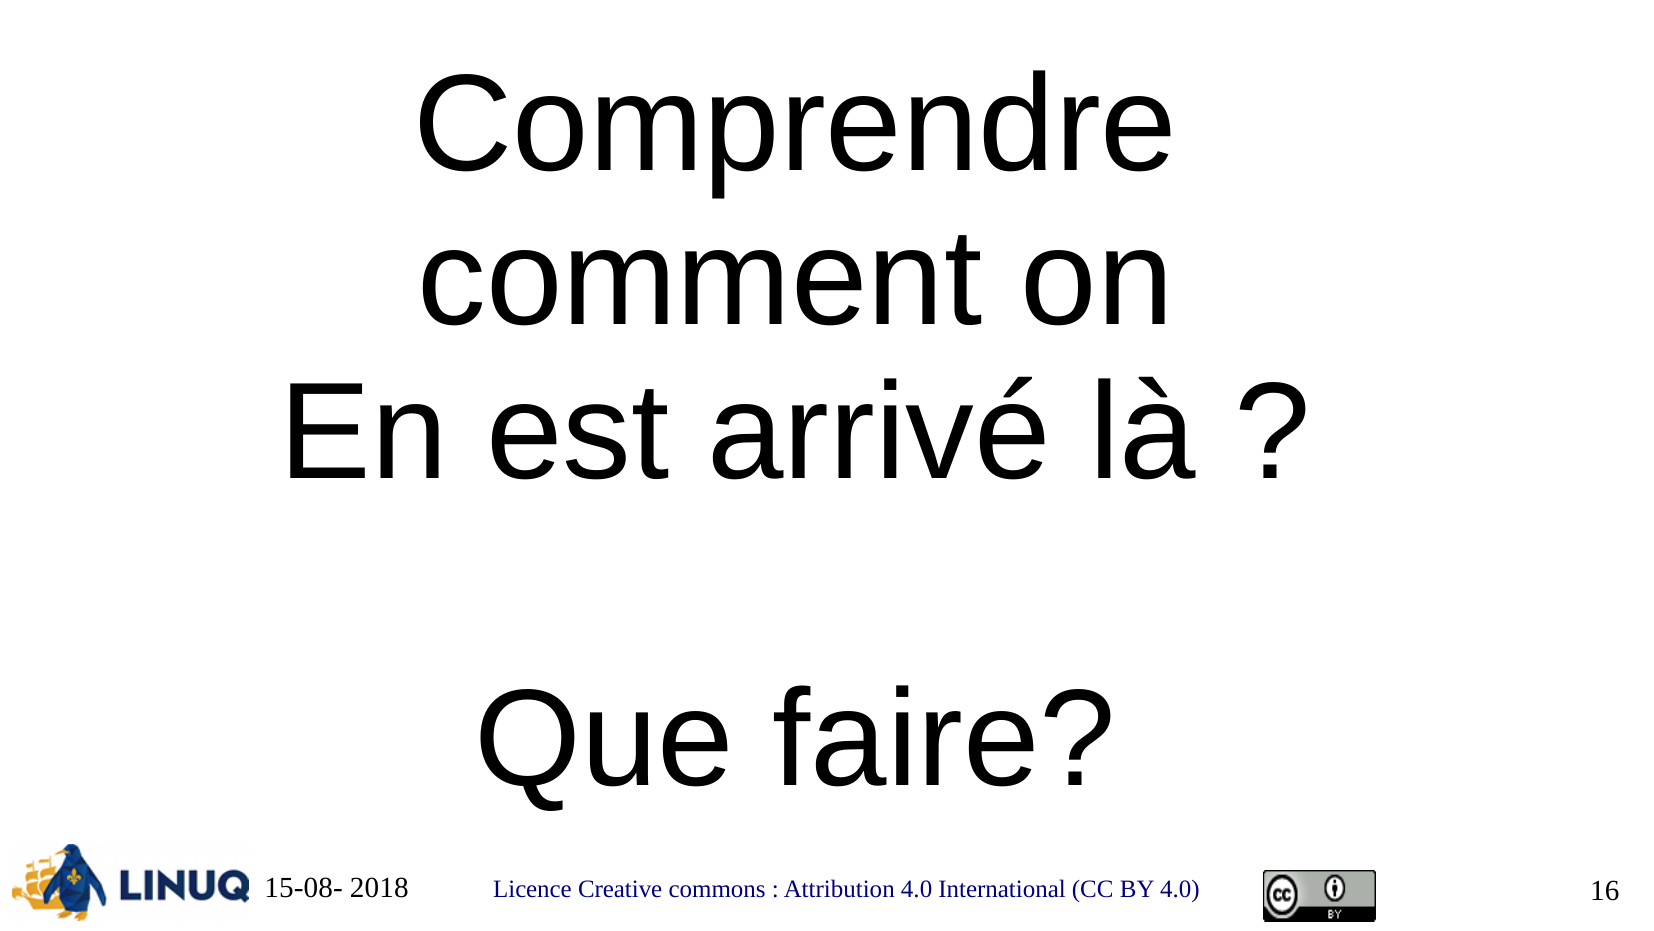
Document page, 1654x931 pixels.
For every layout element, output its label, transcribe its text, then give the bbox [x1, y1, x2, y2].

picture [11, 844, 249, 921]
picture [1263, 870, 1376, 922]
text_box Comprendre comment on En est arrivé là ? Que faire? [221, 46, 1371, 815]
